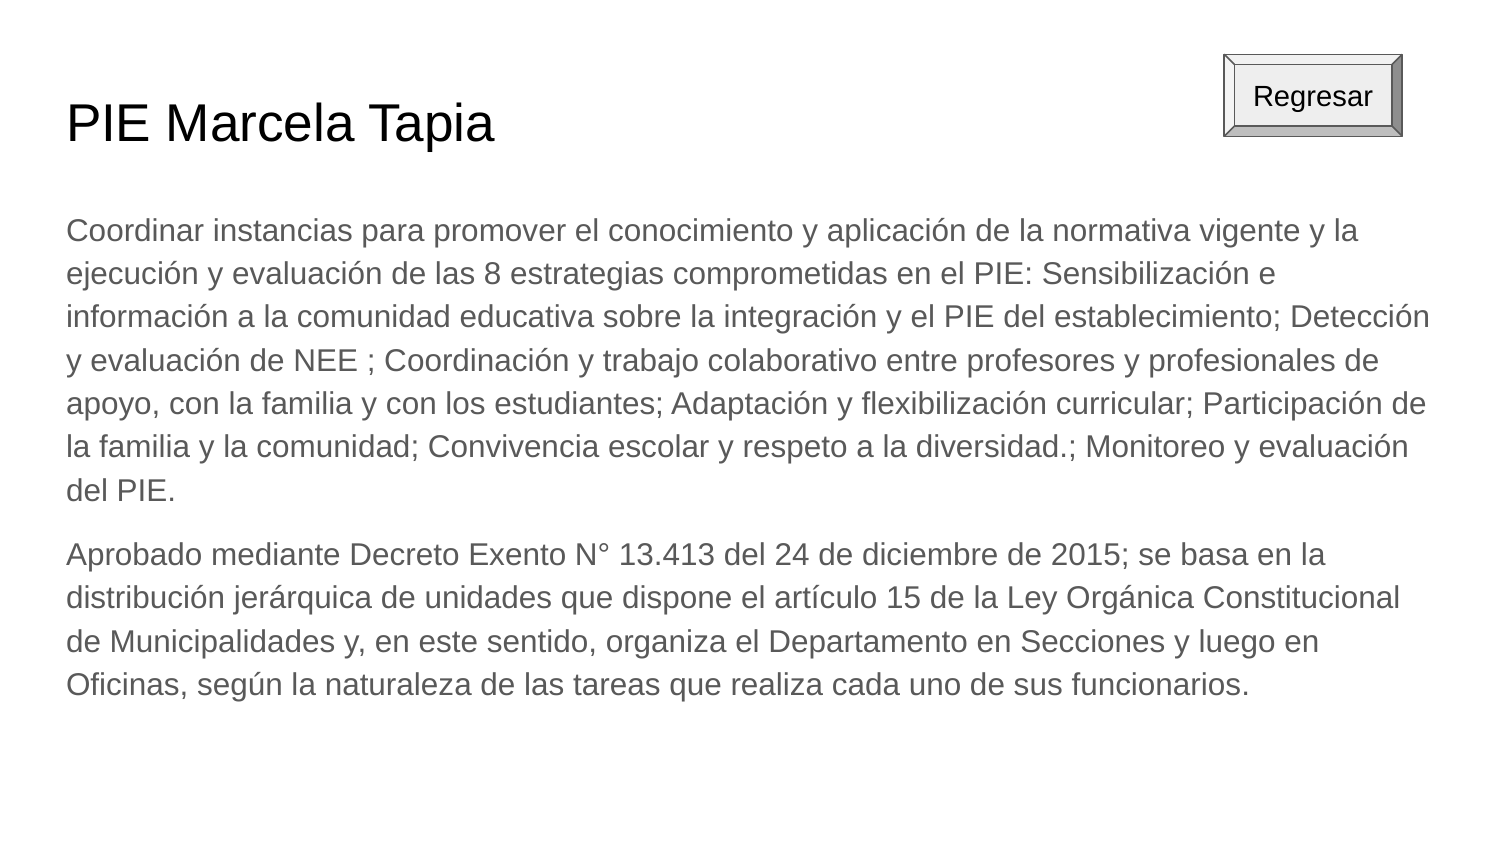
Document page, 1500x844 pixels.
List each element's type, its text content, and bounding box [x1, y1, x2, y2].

title PIE Marcela Tapia [51, 72, 1449, 167]
list Coordinar instancias para promover el conocimiento y aplicación de la normativa vigente y la ejecución y evaluación de las 8 estrategias comprometidas en el PIE: Sensibilización e información a la comunidad educativa sobre la integración y el PIE del establecimiento; Detección y evaluación de NEE ; Coordinación y trabajo colaborativo entre profesores y profesionales de apoyo, con la familia y con los estudiantes; Adaptación y flexibilización curricular; Participación de la familia y la comunidad; Convivencia escolar y respeto a la diversidad.; Monitoreo y evaluación del PIE. Aprobado mediante Decreto Exento N° 13.413 del 24 de diciembre de 2015; se basa en la distribución jerárquica de unidades que dispone el artículo 15 de la Ley Orgánica Constitucional de Municipalidades y, en este sentido, organiza el Departamento en Secciones y luego en Oficinas, según la naturaleza de las tareas que realiza cada uno de sus funcionarios. [51, 189, 1449, 750]
text_box Regresar [1235, 65, 1391, 126]
